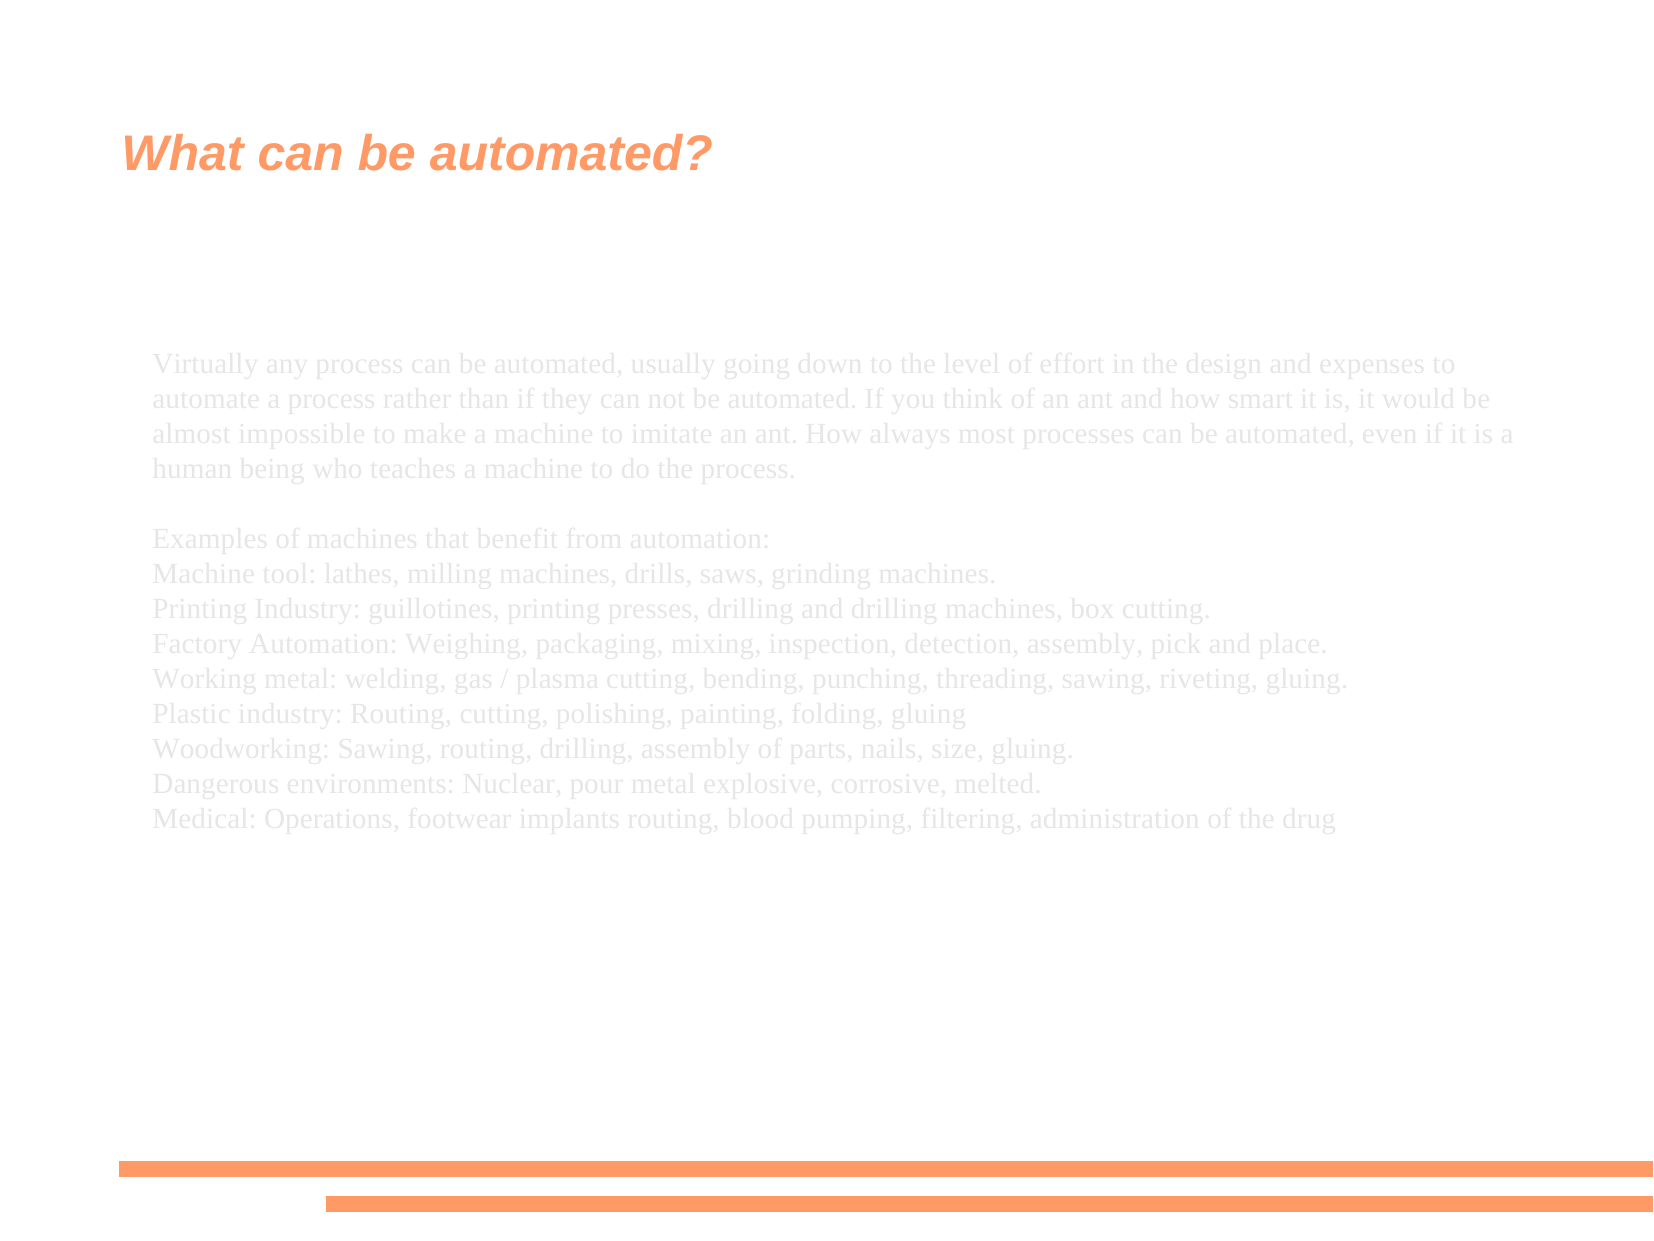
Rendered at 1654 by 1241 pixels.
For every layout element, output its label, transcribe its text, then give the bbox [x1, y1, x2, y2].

list Virtually any process can be automated, usually going down to the level of effort in the design and expenses to automate a process rather than if they can not be automated. If you think of an ant and how smart it is, it would be almost impossible to make a machine to imitate an ant. How always most processes can be automated, even if it is a human being who teaches a machine to do the process. Examples of machines that benefit from automation: Machine tool: lathes, milling machines, drills, saws, grinding machines. Printing Industry: guillotines, printing presses, drilling and drilling machines, box cutting. Factory Automation: Weighing, packaging, mixing, inspection, detection, assembly, pick and place. Working metal: welding, gas / plasma cutting, bending, punching, threading, sawing, riveting, gluing. Plastic industry: Routing, cutting, polishing, painting, folding, gluing Woodworking: Sawing, routing, drilling, assembly of parts, nails, size, gluing. Dangerous environments: Nuclear, pour metal explosive, corrosive, melted. Medical: Operations, footwear implants routing, blood pumping, filtering, administration of the drug [152, 344, 1534, 1127]
title What can be automated? [121, 119, 1534, 181]
